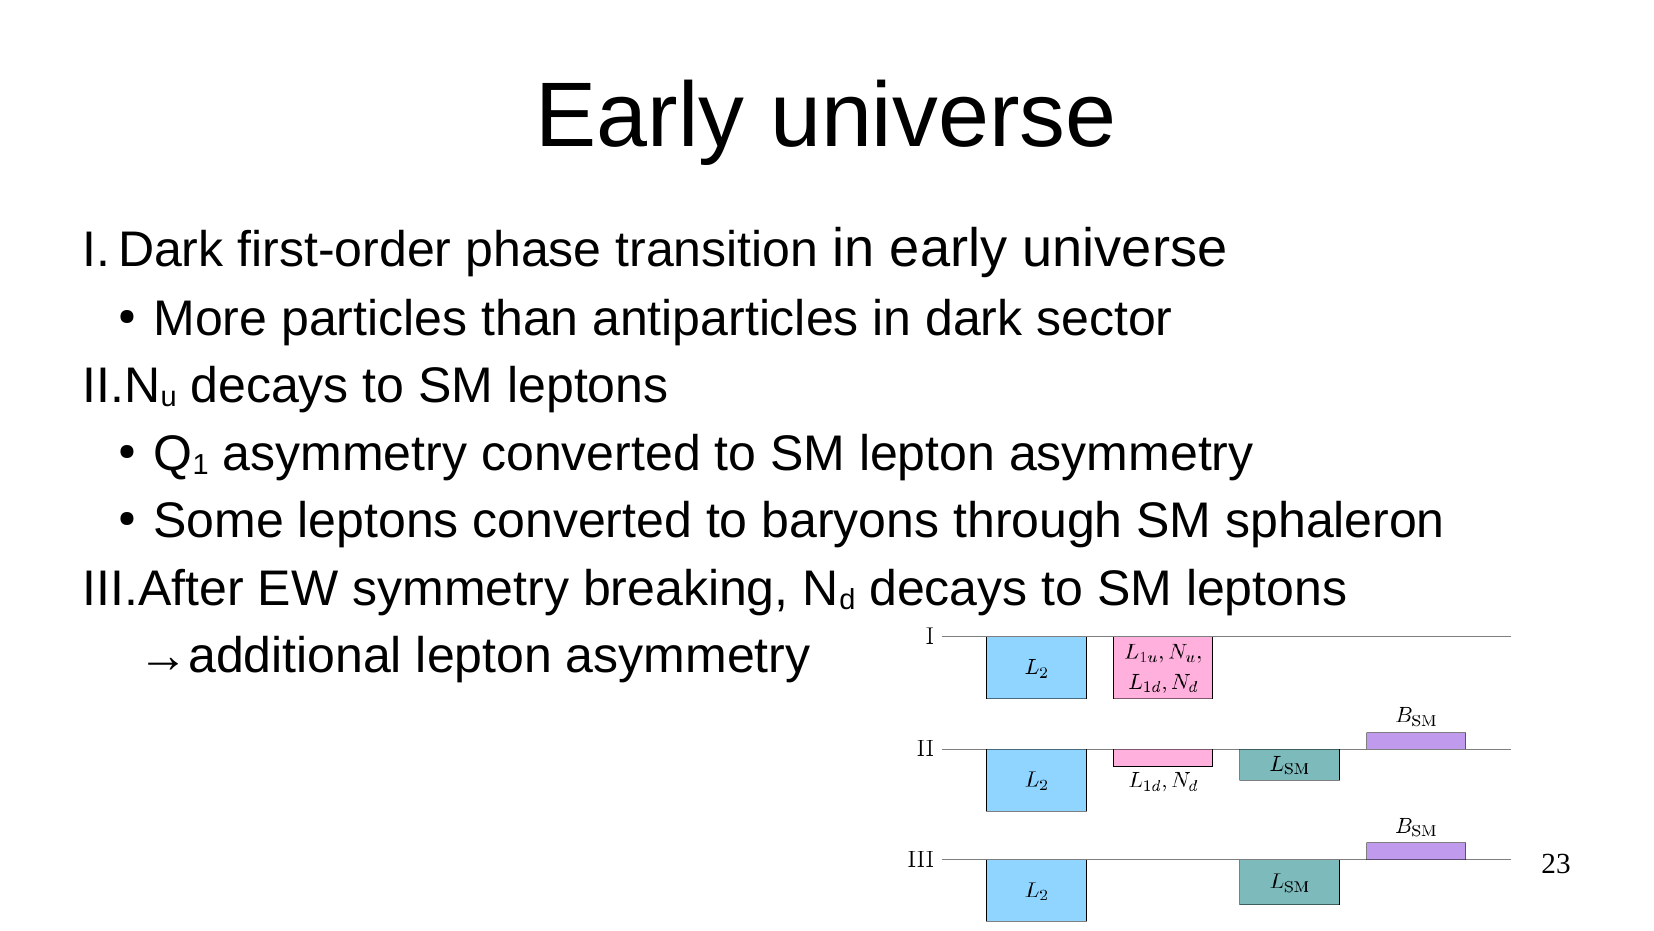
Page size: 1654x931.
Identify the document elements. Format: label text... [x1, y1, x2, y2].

subtitle Dark first-order phase transition in early universe More particles than antiparticles in dark sector Nu decays to SM leptons Q1 asymmetry converted to SM lepton asymmetry Some leptons converted to baryons through SM sphaleron After EW symmetry breaking, Nd decays to SM leptons →additional lepton asymmetry [82, 217, 1490, 931]
picture [900, 620, 1519, 925]
title Early universe [82, 37, 1571, 193]
